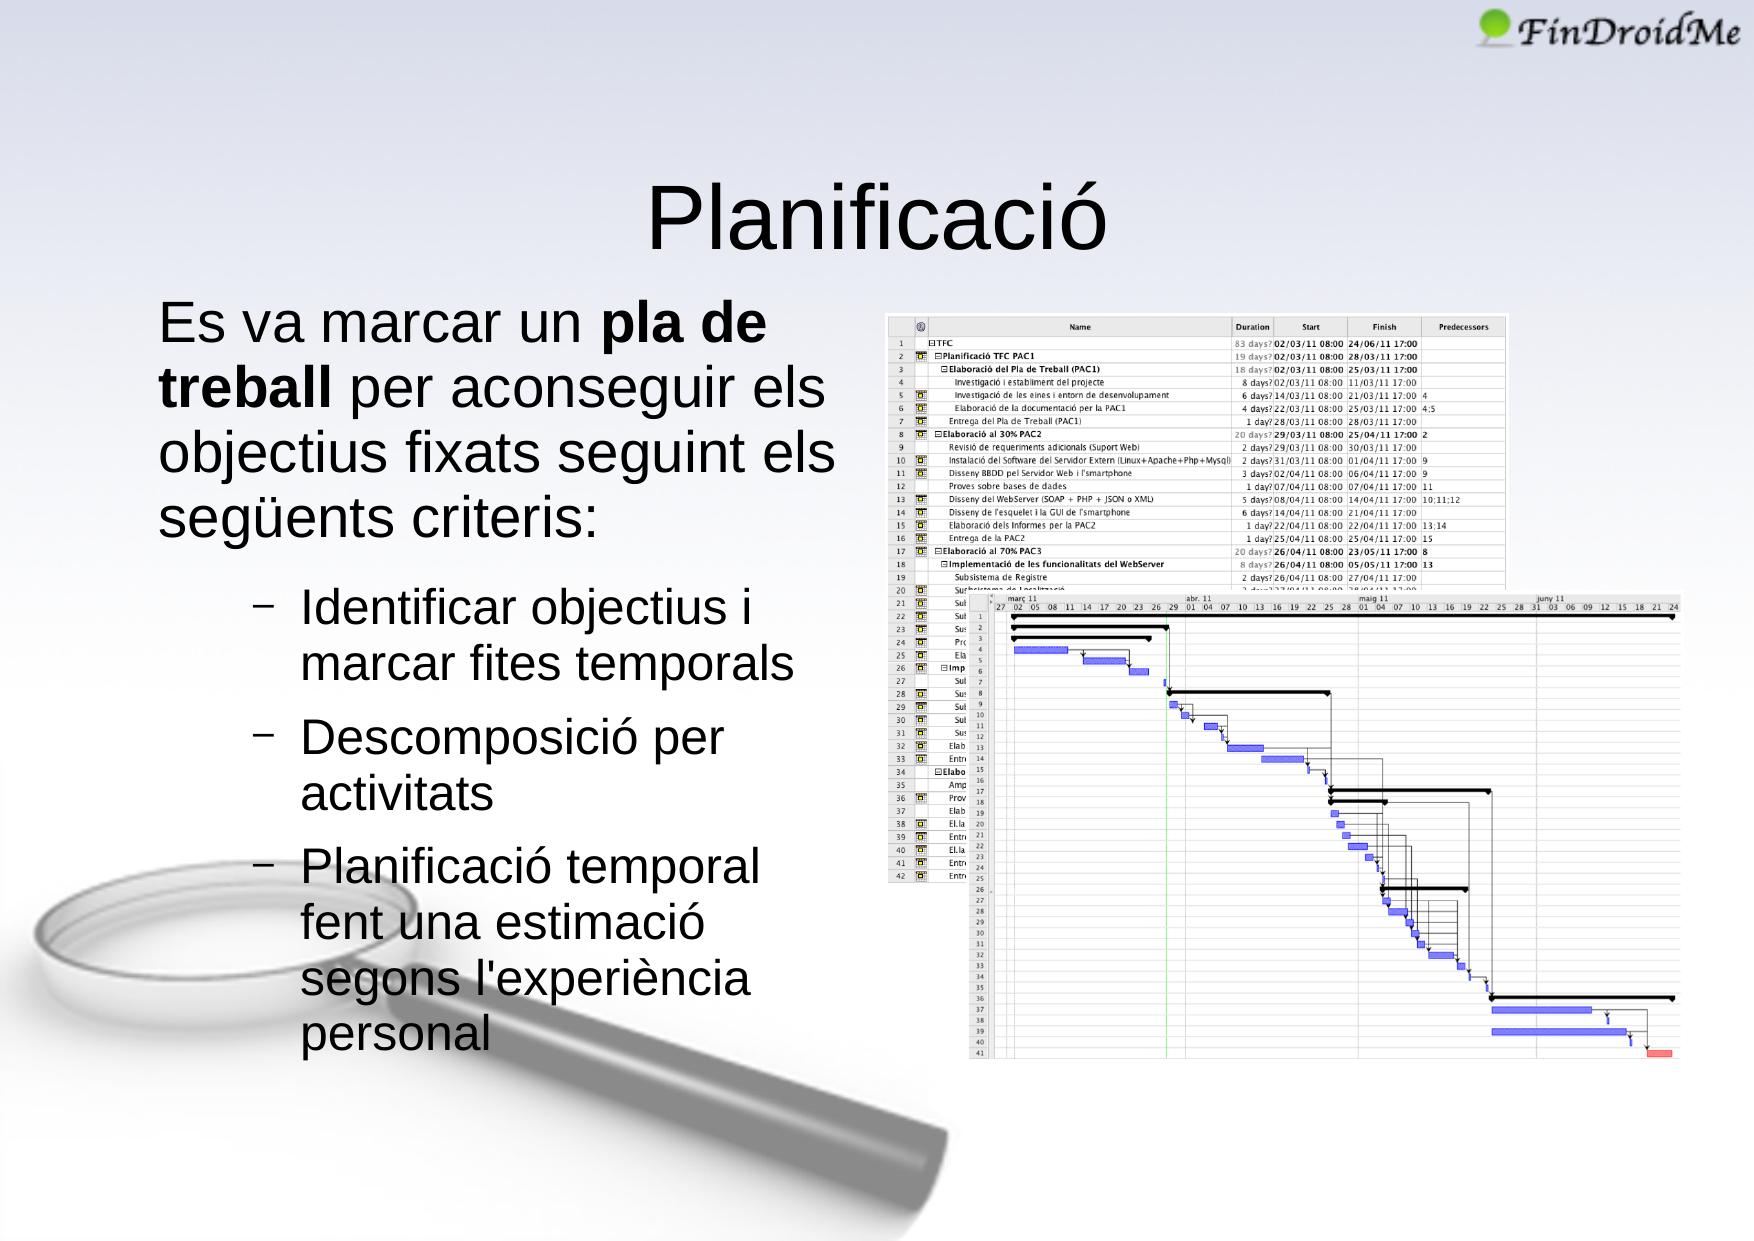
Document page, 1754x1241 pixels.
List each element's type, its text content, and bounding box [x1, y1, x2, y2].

title Planificació [128, 114, 1627, 322]
picture [0, 0, 1754, 1241]
list Es va marcar un pla de treball per aconseguir els objectius fixats seguint els següents criteris: Identificar objectius i marcar fites temporals Descomposició per activitats Planificació temporal fent una estimació segons l'experiència personal [87, 290, 858, 1109]
